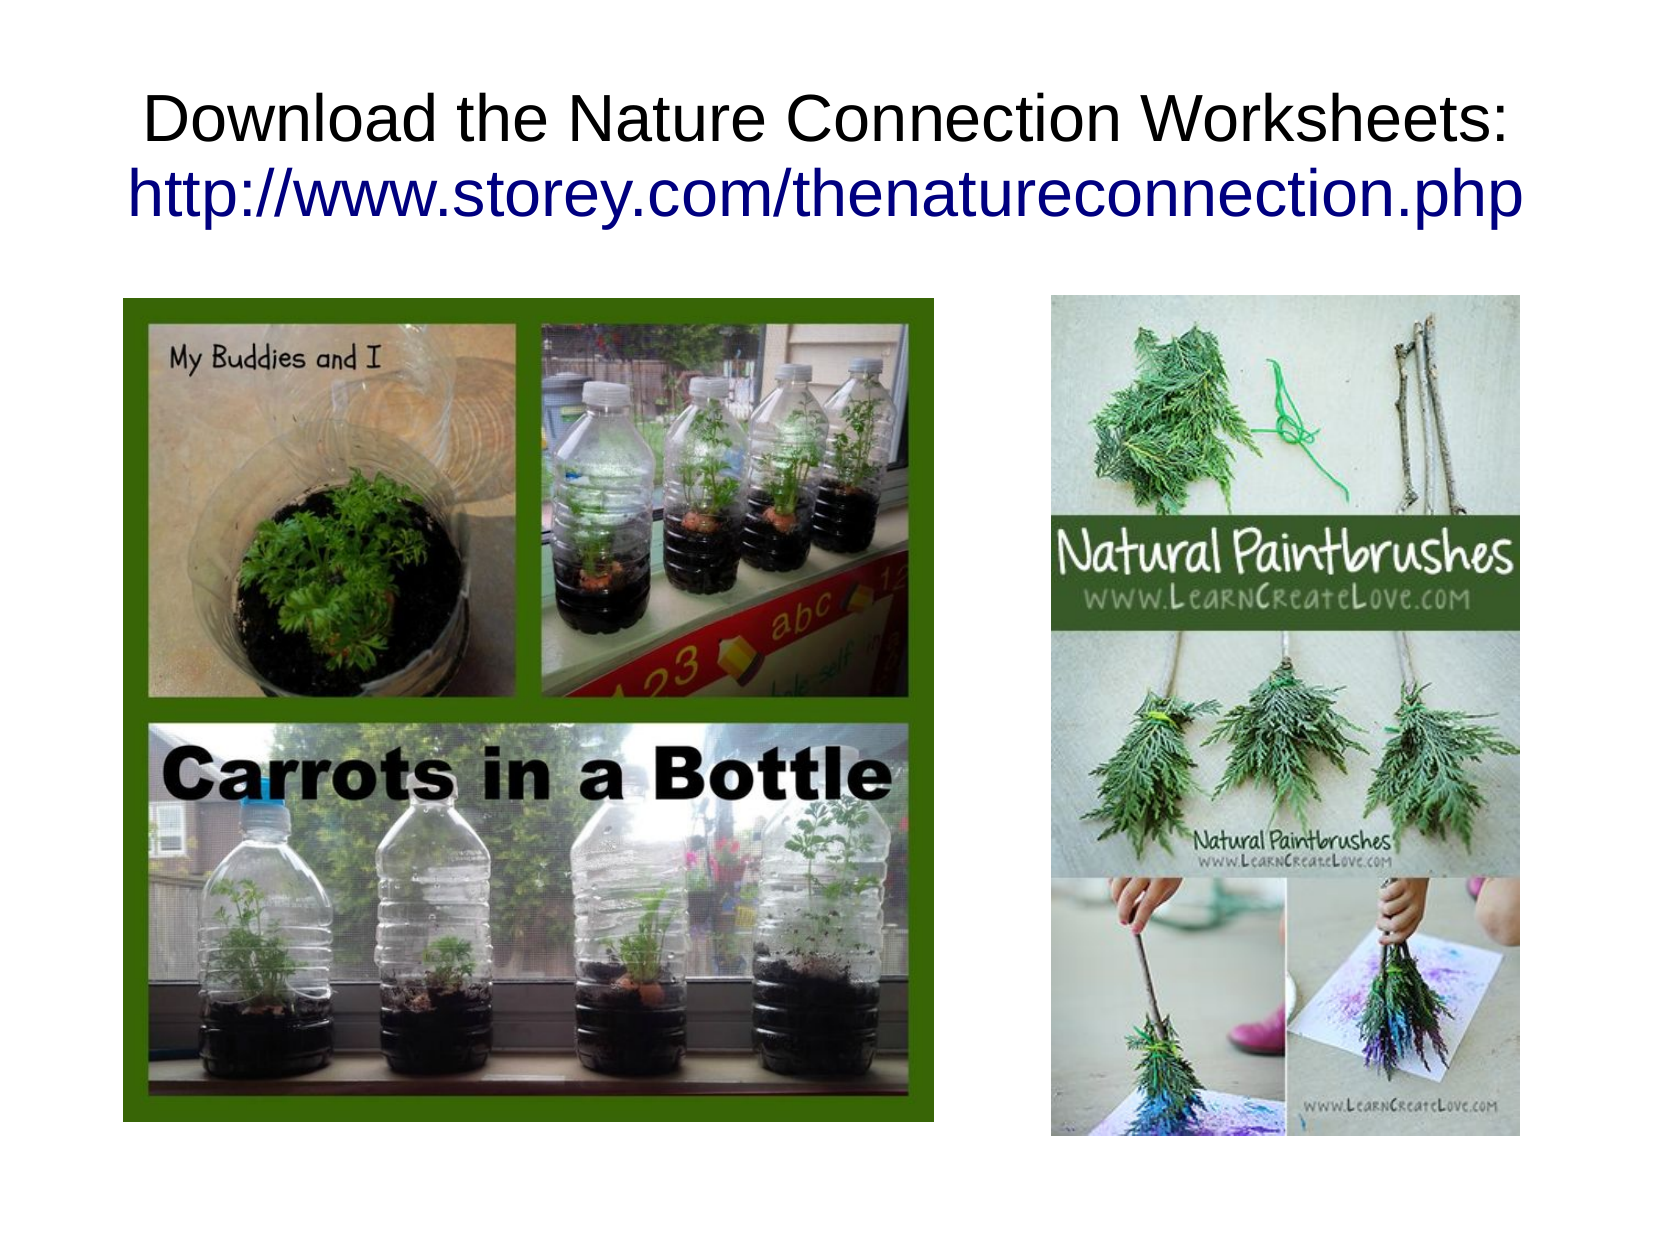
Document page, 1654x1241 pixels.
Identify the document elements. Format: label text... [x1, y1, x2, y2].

subtitle Download the Nature Connection Worksheets: http://www.storey.com/thenatureconnection.php [82, 49, 1571, 1010]
picture [123, 298, 934, 1123]
picture [1051, 295, 1520, 1136]
